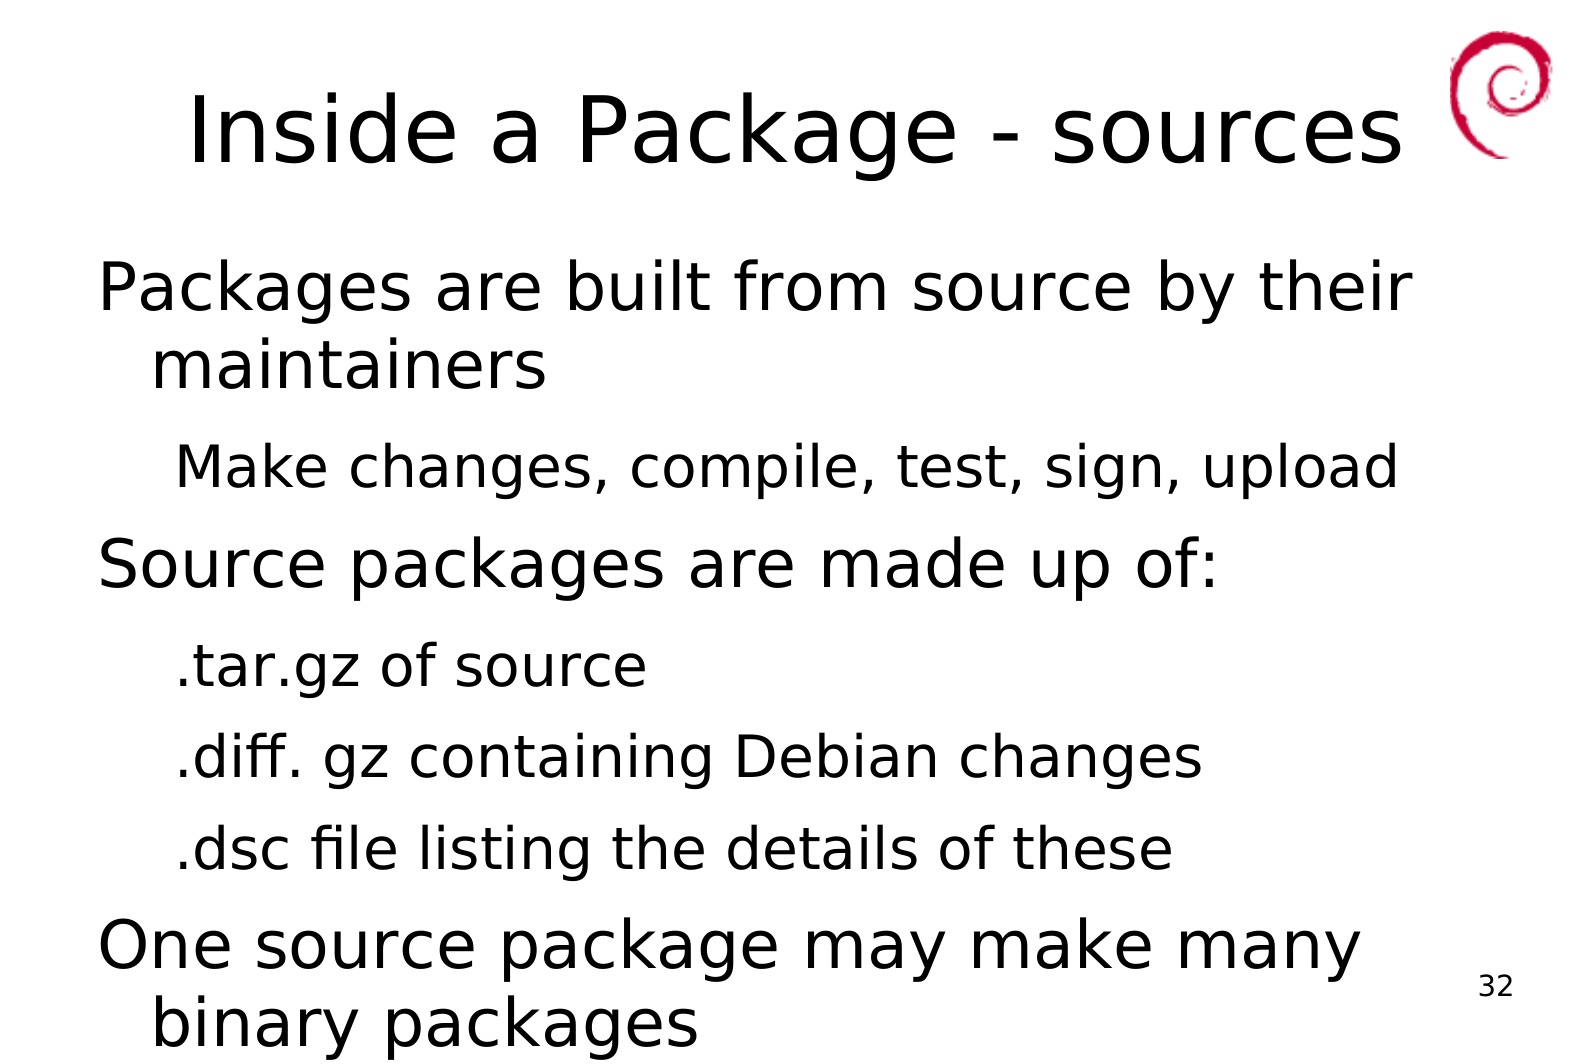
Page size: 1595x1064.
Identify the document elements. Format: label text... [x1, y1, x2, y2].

picture [1450, 31, 1555, 159]
title Inside a Package - sources [79, 42, 1515, 221]
list Packages are built from source by their maintainers Make changes, compile, test, sign, upload Source packages are made up of: .tar.gz of source .diff. gz containing Debian changes .dsc file listing the details of these One source package may make many binary packages [79, 248, 1515, 1063]
